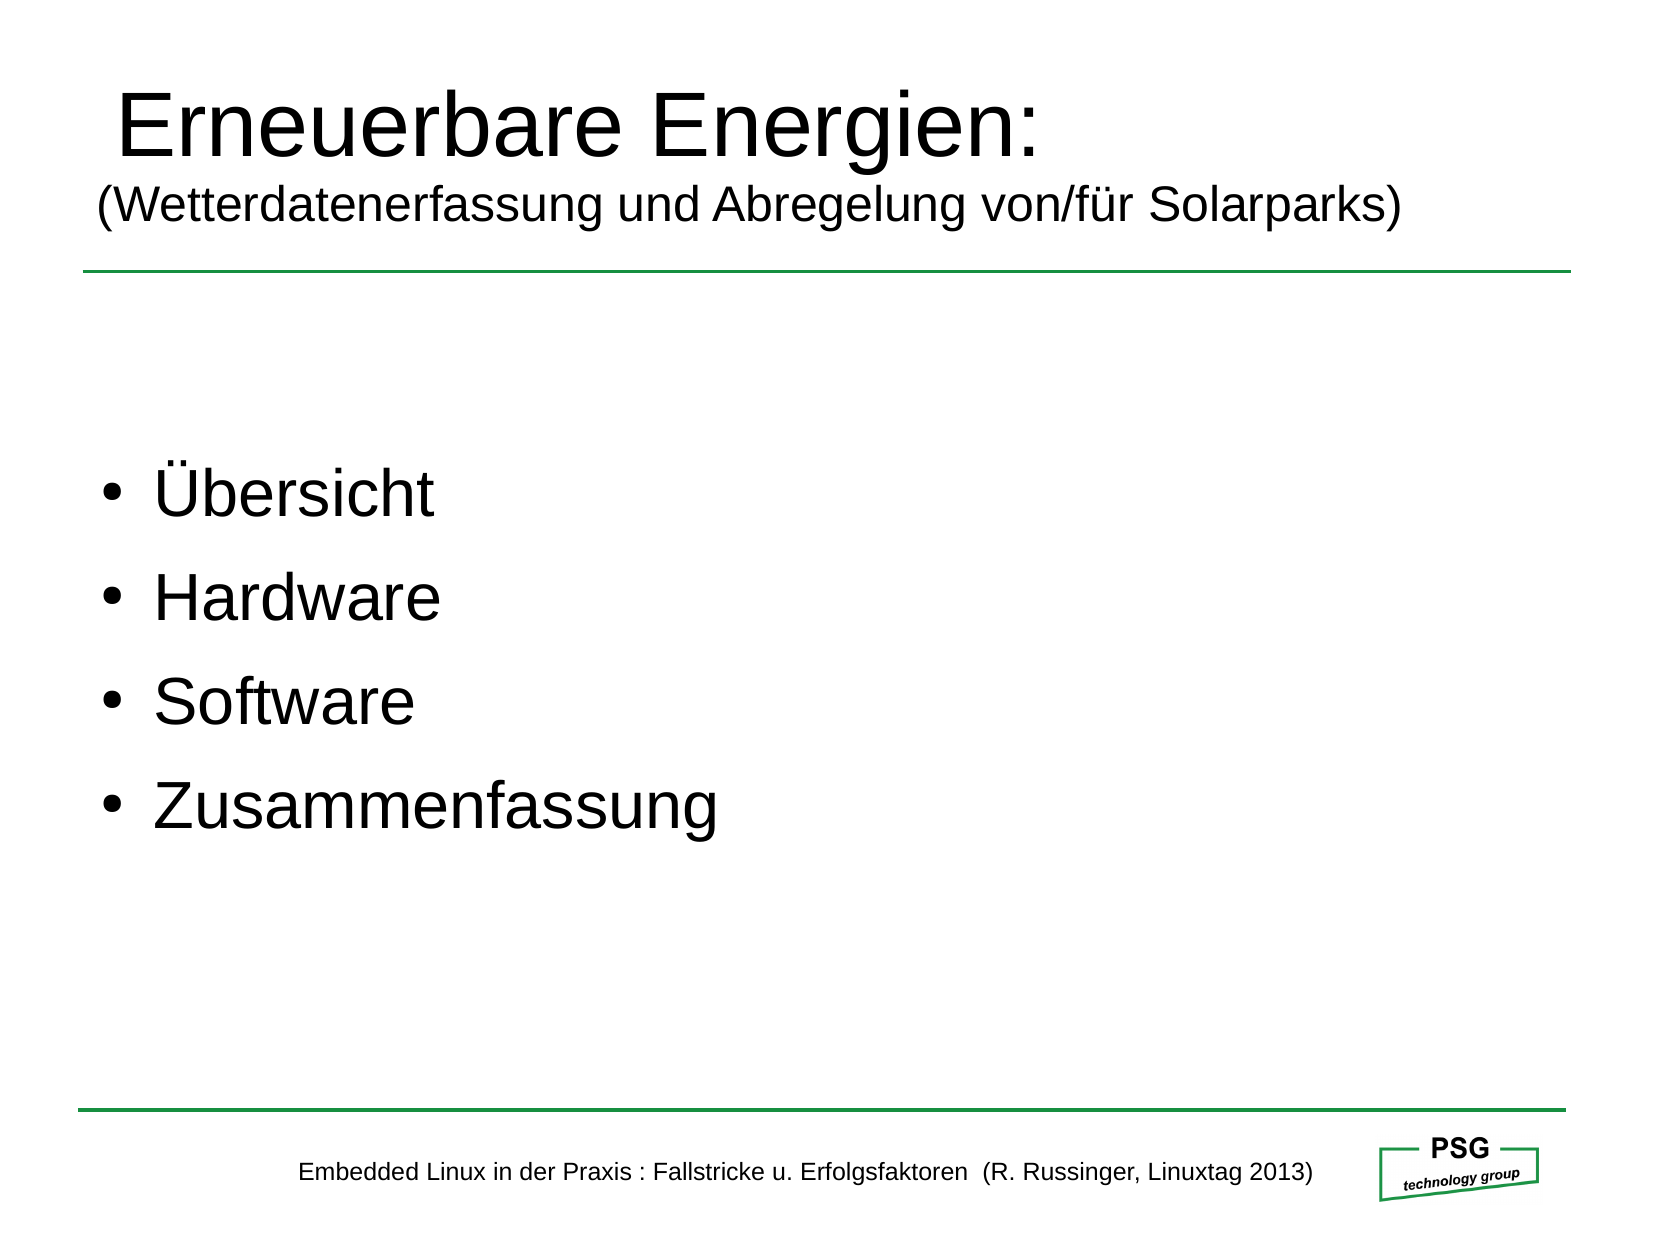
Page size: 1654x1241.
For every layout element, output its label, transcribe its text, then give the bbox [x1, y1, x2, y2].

title Erneuerbare Energien: (Wetterdatenerfassung und Abregelung von/für Solarparks) [82, 49, 1571, 257]
picture [1375, 1134, 1543, 1205]
list Übersicht Hardware Software Zusammenfassung [82, 455, 1538, 934]
